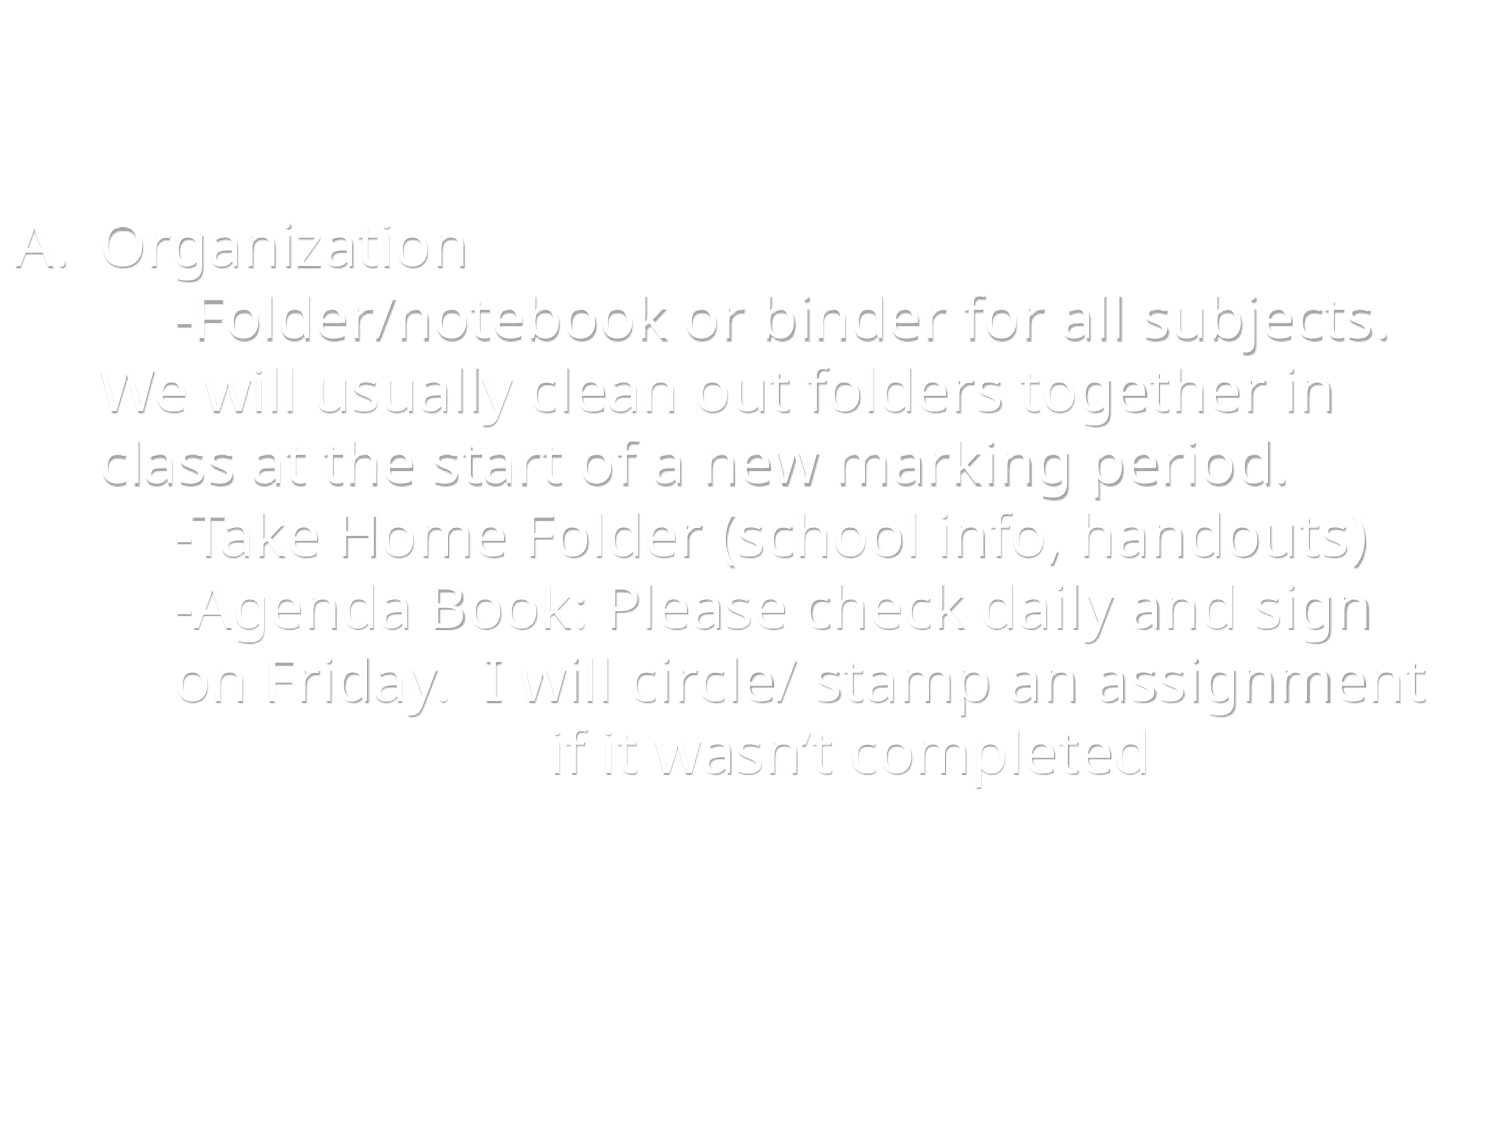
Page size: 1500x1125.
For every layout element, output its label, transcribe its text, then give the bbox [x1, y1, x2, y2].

text_box Organization -Folder/notebook or binder for all subjects. We will usually clean out folders together in class at the start of a new marking period. -Take Home Folder (school info, handouts) -Agenda Book: Please check daily and sign on Friday. I will circle/ stamp an assignment if it wasn’t completed [0, 198, 1500, 946]
